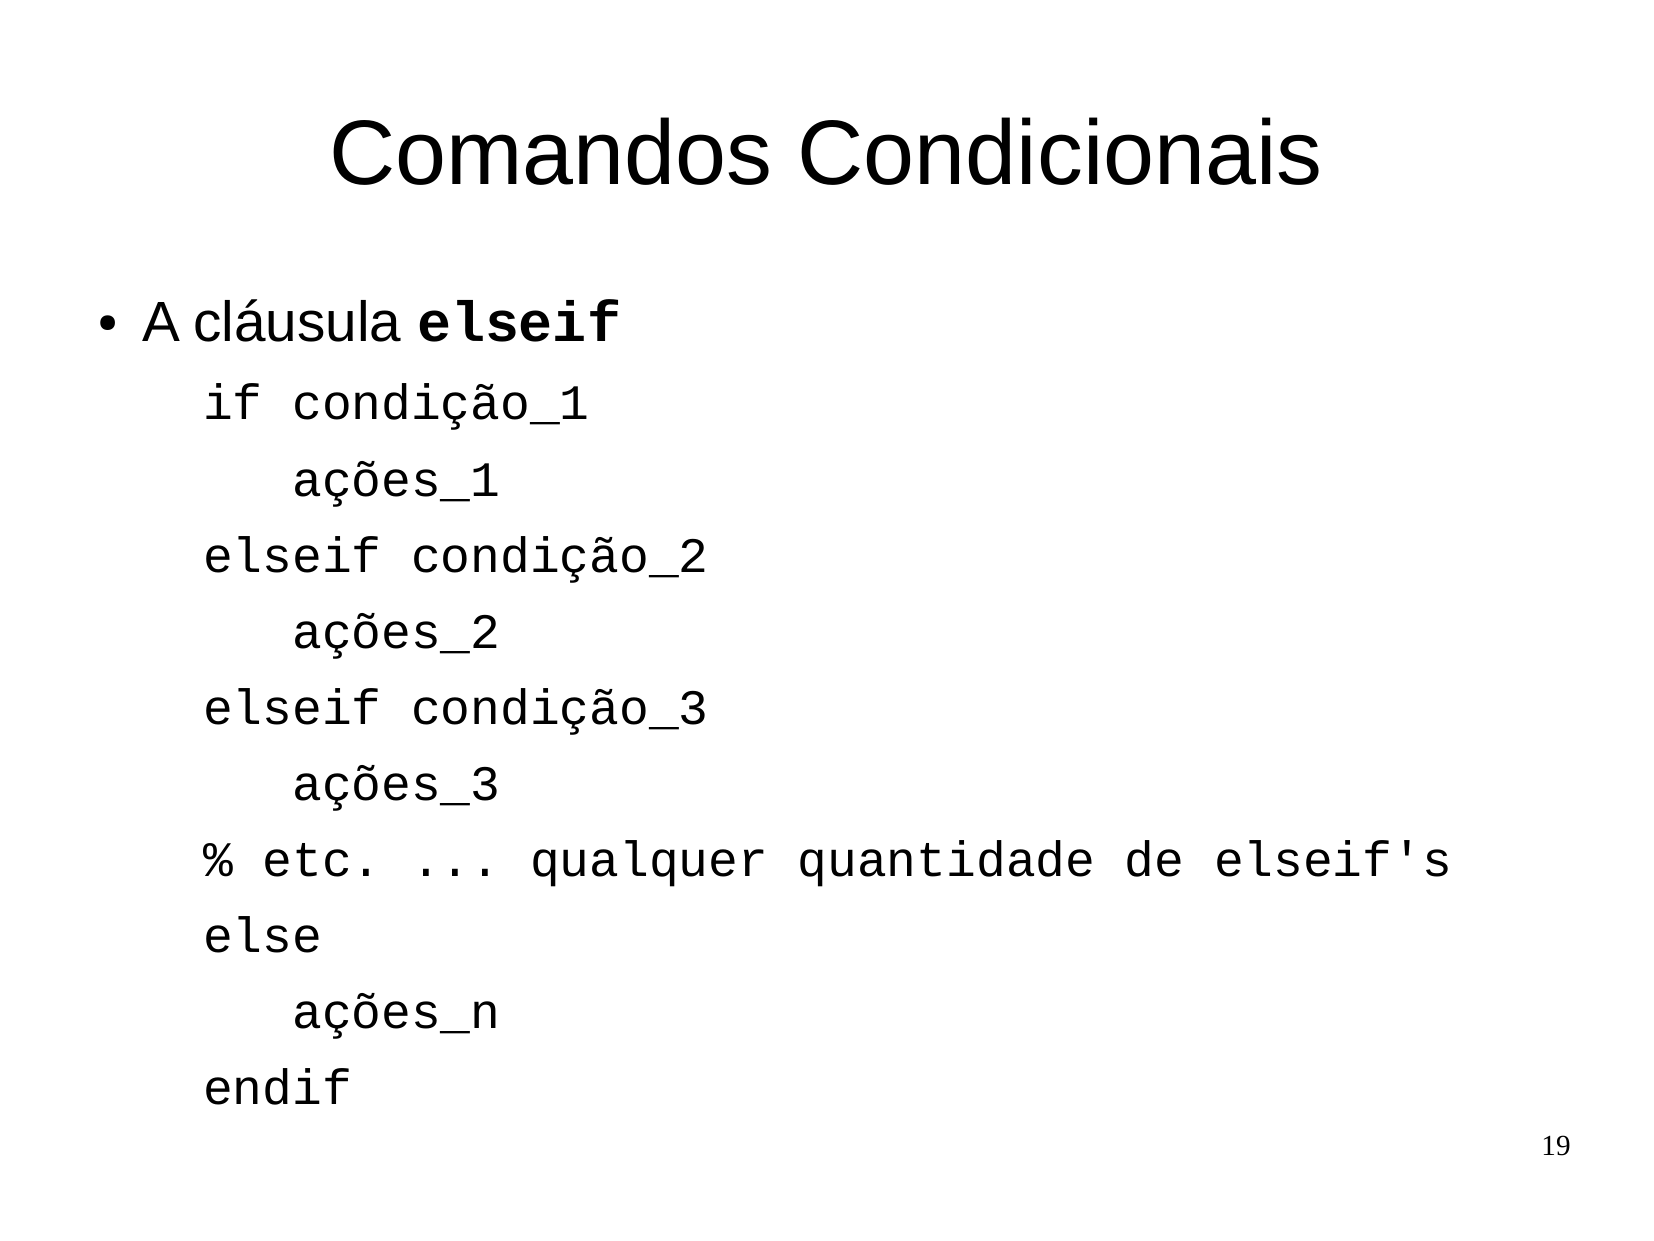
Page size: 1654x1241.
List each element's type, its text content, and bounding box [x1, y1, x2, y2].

title Comandos Condicionais [82, 49, 1571, 257]
list A cláusula elseif if condição_1 ações_1 elseif condição_2 ações_2 elseif condição_3 ações_3 % etc. ... qualquer quantidade de elseif's else ações_n endif [82, 290, 1571, 1123]
